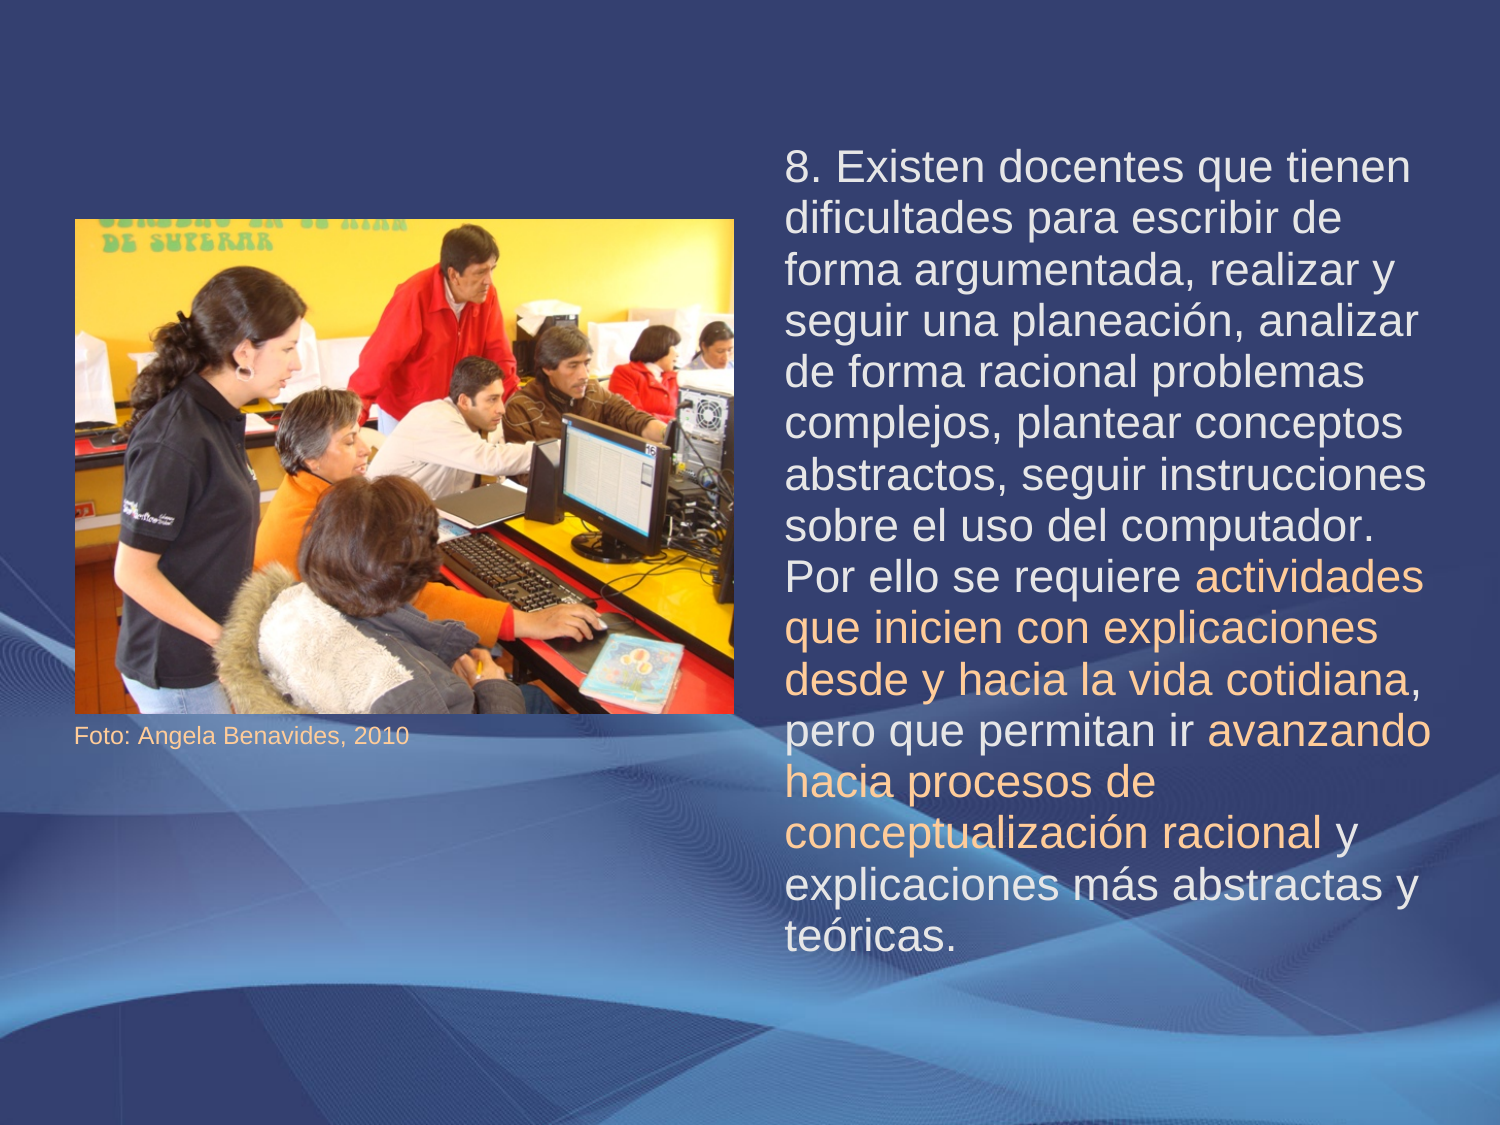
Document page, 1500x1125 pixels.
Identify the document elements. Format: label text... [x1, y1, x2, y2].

picture [0, 0, 1500, 1125]
list 8. Existen docentes que tienen dificultades para escribir de forma argumentada, realizar y seguir una planeación, analizar de forma racional problemas complejos, plantear conceptos abstractos, seguir instrucciones sobre el uso del computador. Por ello se requiere actividades que inicien con explicaciones desde y hacia la vida cotidiana, pero que permitan ir avanzando hacia procesos de conceptualización racional y explicaciones más abstractas y teóricas. [784, 141, 1444, 962]
text_box Foto: Angela Benavides, 2010 [59, 714, 426, 758]
